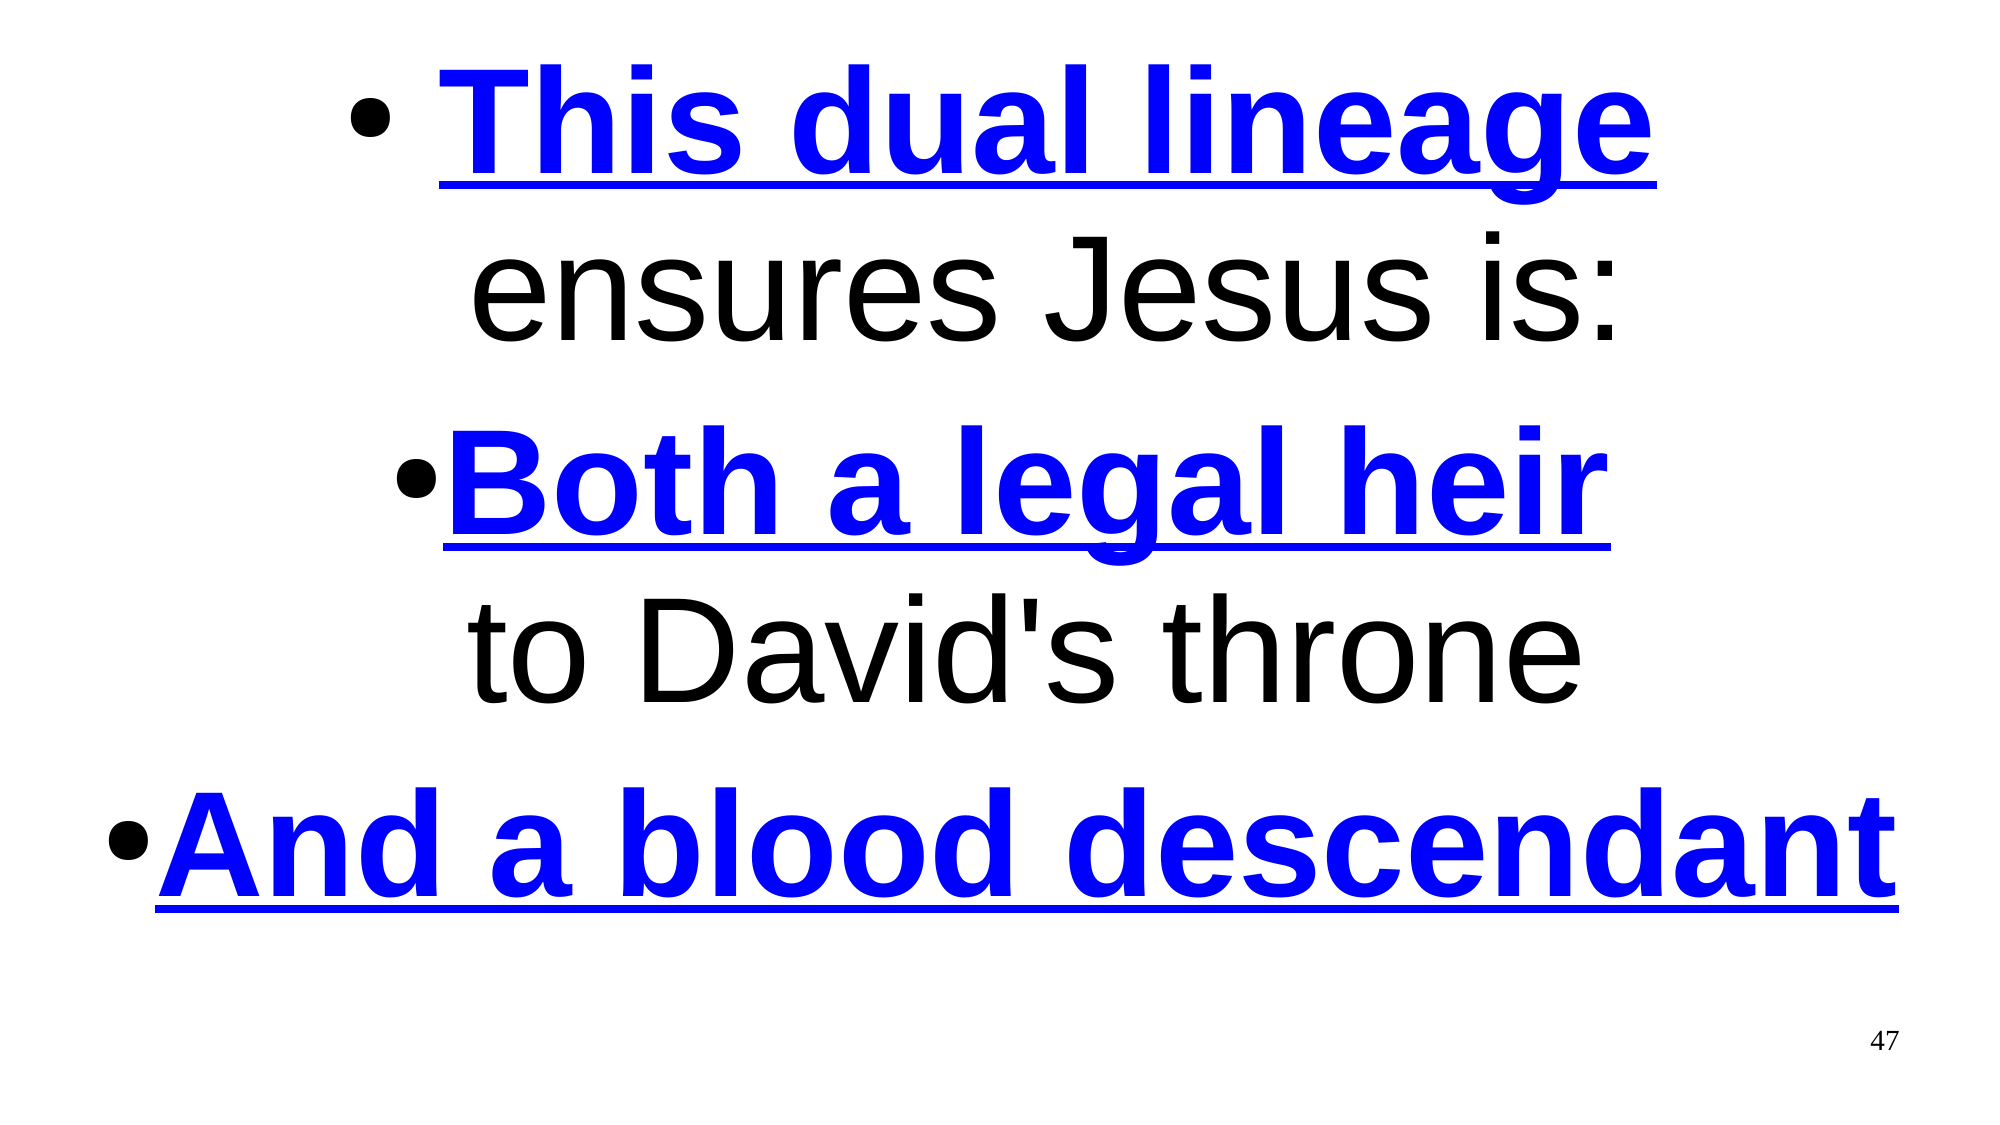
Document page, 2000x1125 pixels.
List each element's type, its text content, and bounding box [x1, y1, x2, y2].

list This dual lineage ensures Jesus is: Both a legal heir to David's throne And a blood descendant [37, 37, 1988, 1088]
